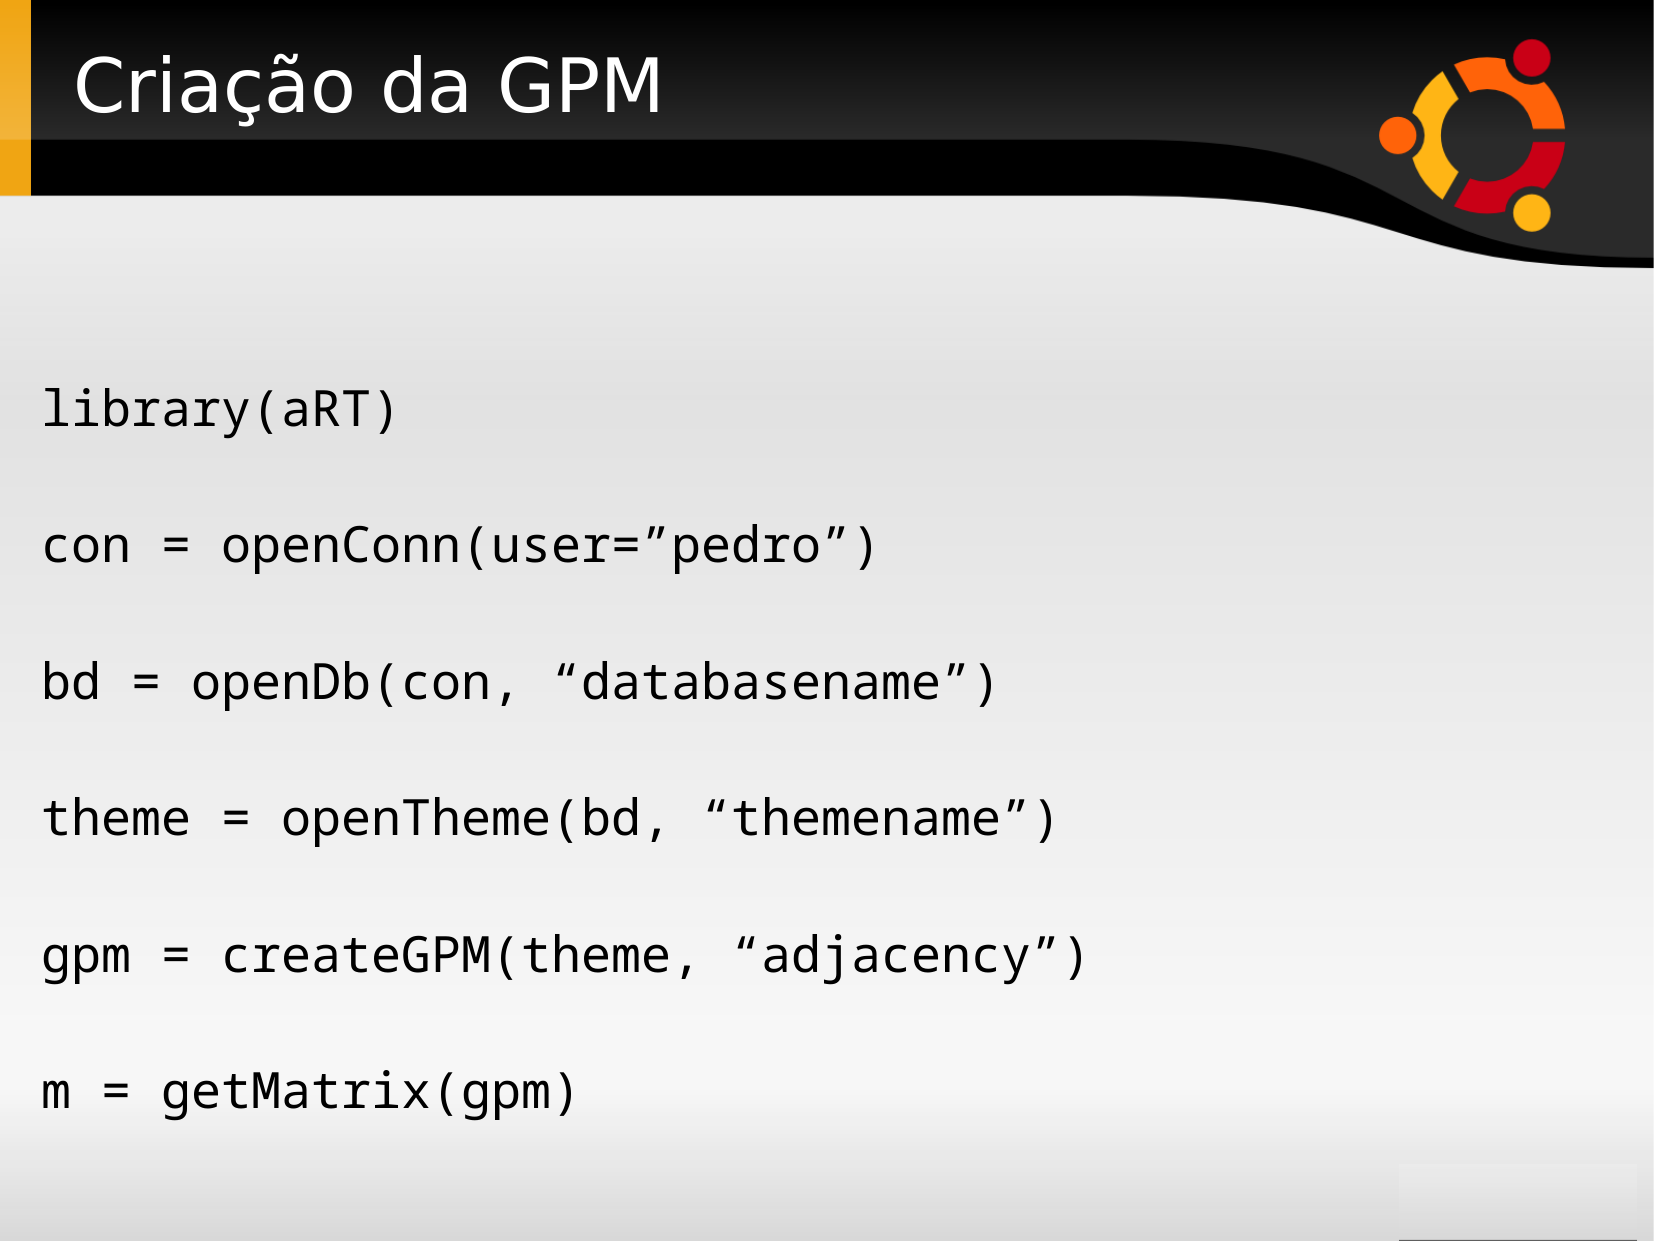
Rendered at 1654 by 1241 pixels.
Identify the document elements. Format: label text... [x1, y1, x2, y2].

text_box Criação da GPM [59, 35, 1477, 138]
picture [0, 0, 1654, 1241]
text_box library(aRT) con = openConn(user=”pedro”) bd = openDb(con, “databasename”) theme = openTheme(bd, “themename”) gpm = createGPM(theme, “adjacency”) m = getMatrix(gpm) [41, 428, 1636, 1067]
